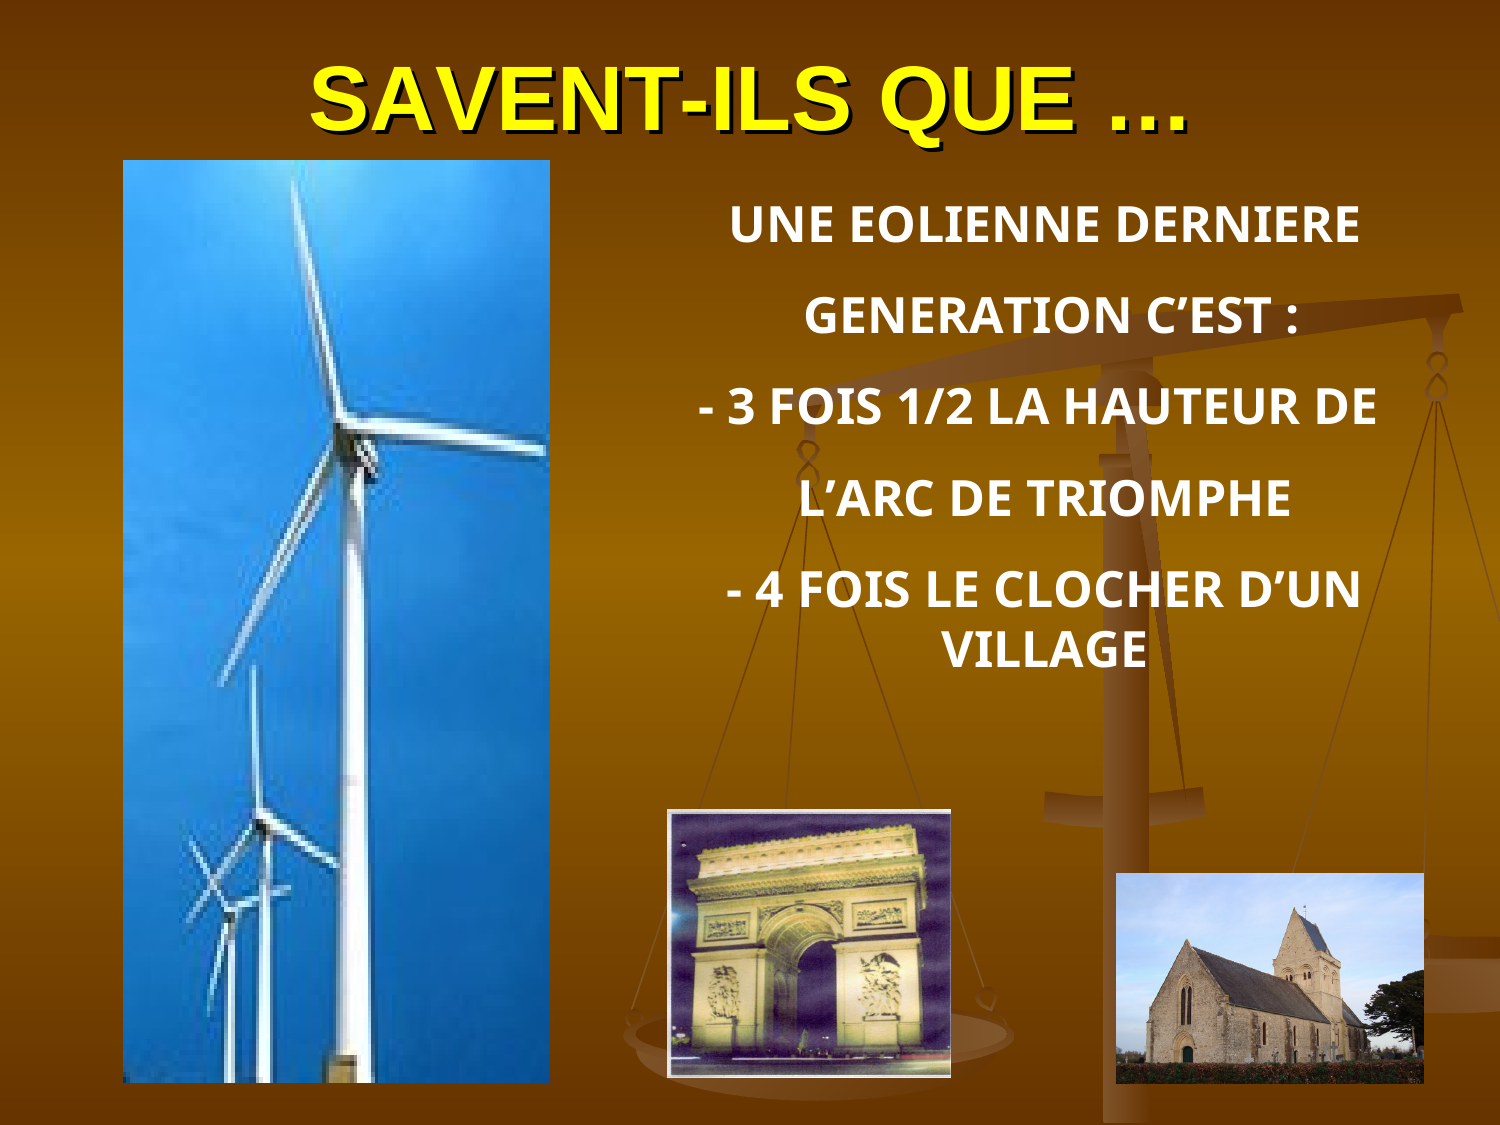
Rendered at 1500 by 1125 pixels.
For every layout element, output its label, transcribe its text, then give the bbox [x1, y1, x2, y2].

text_box UNE EOLIENNE DERNIERE GENERATION C’EST : - 3 FOIS 1/2 LA HAUTEUR DE L’ARC DE TRIOMPHE - 4 FOIS LE CLOCHER D’UN VILLAGE [620, 184, 1471, 685]
picture [1116, 873, 1424, 1084]
title SAVENT-ILS QUE … [76, 0, 1427, 188]
picture [123, 160, 550, 1083]
picture [667, 809, 951, 1078]
